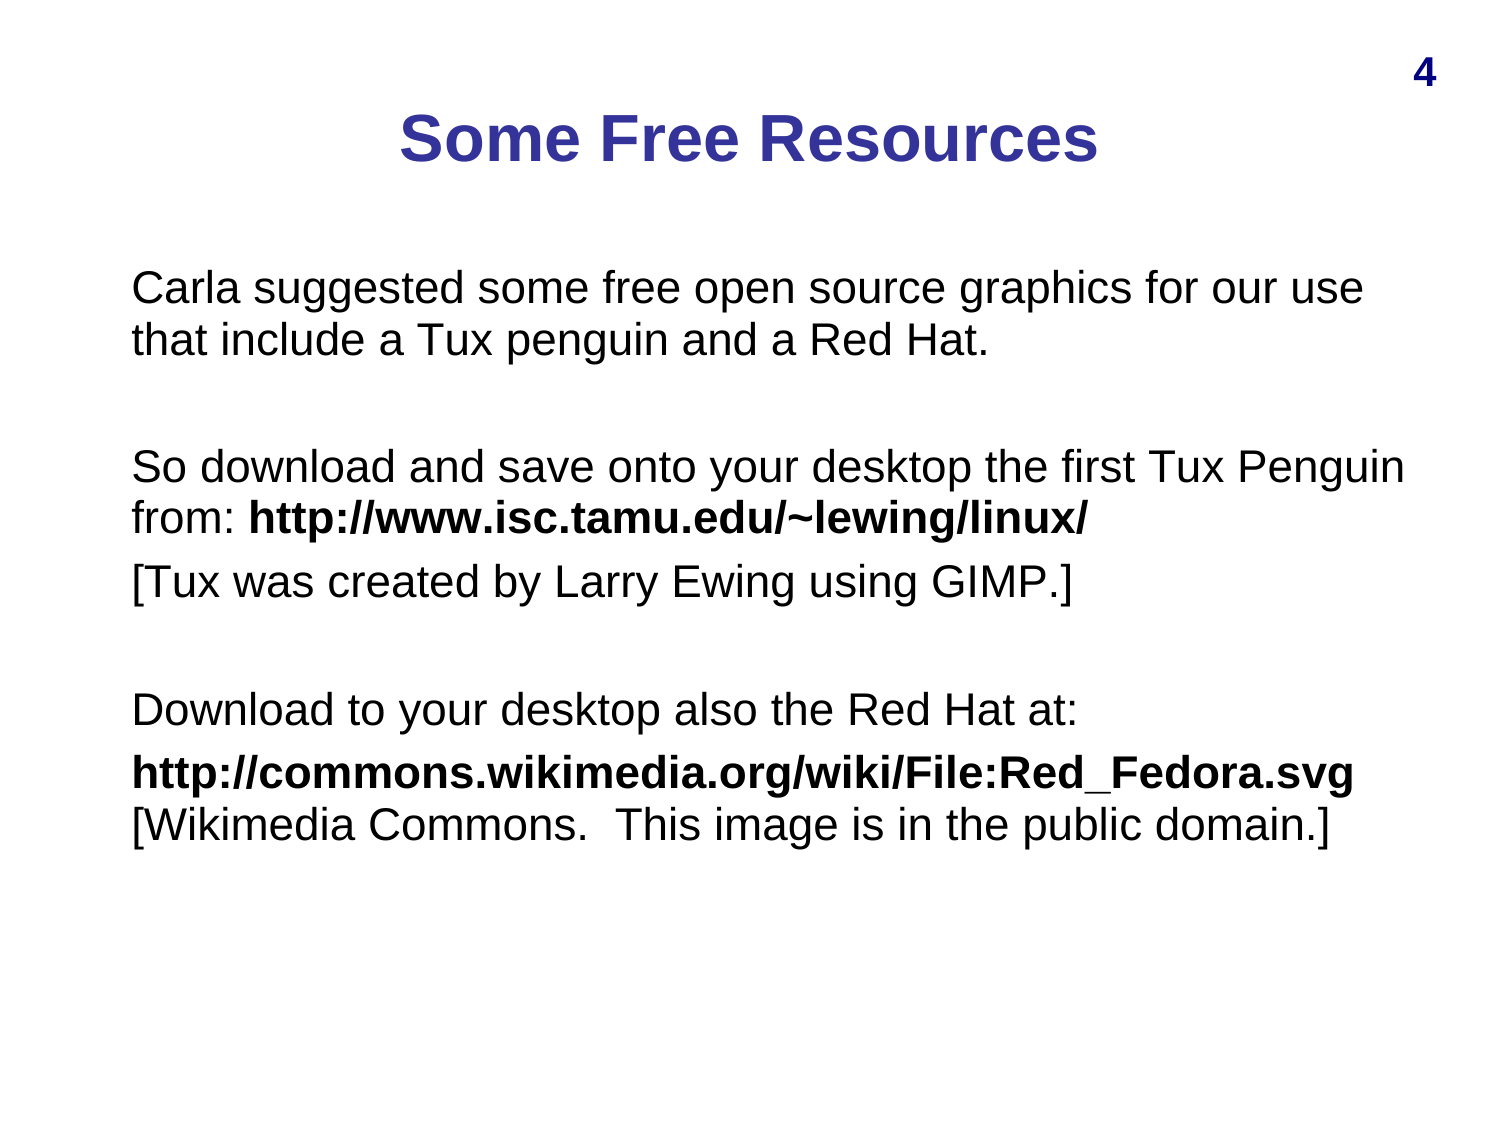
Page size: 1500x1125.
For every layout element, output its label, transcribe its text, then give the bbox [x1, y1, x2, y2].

title Some Free Resources [75, 52, 1426, 226]
text_box 4 [1387, 37, 1463, 103]
list Carla suggested some free open source graphics for our use that include a Tux penguin and a Red Hat. So download and save onto your desktop the first Tux Penguin from: http://www.isc.tamu.edu/~lewing/linux/ [Tux was created by Larry Ewing using GIMP.] Download to your desktop also the Red Hat at: http://commons.wikimedia.org/wiki/File:Red_Fedora.svg [Wikimedia Commons. This image is in the public domain.] [75, 262, 1426, 991]
